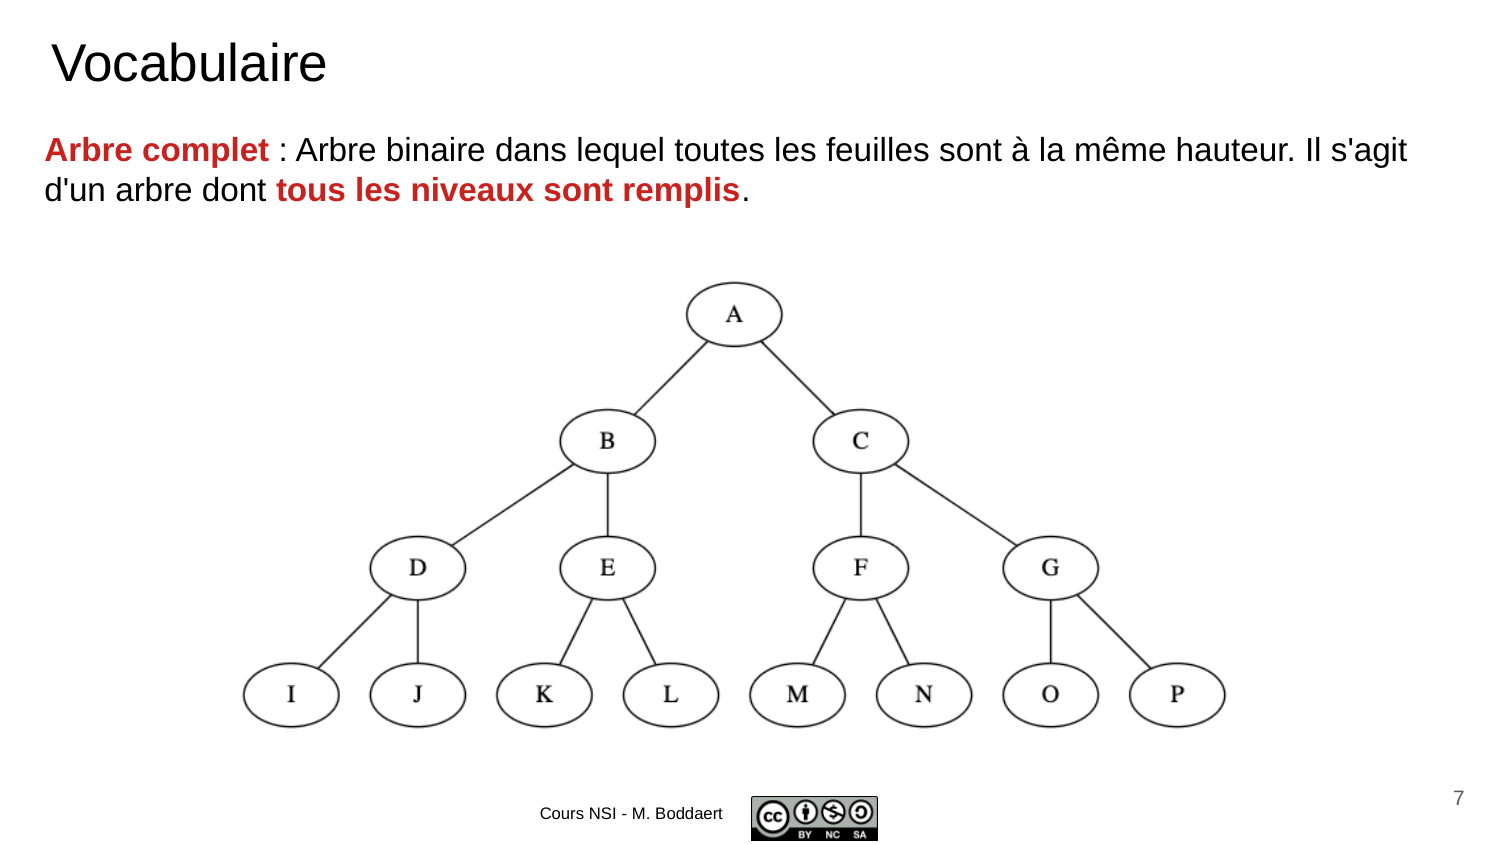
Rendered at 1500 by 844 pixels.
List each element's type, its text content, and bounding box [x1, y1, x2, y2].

text_box Arbre complet : Arbre binaire dans lequel toutes les feuilles sont à la même hauteur. Il s'agit d'un arbre dont tous les niveaux sont remplis. [29, 120, 1477, 207]
picture [751, 796, 878, 841]
slide_number <numéro> [1389, 764, 1480, 830]
picture [237, 276, 1232, 734]
title Vocabulaire [51, 13, 1449, 108]
